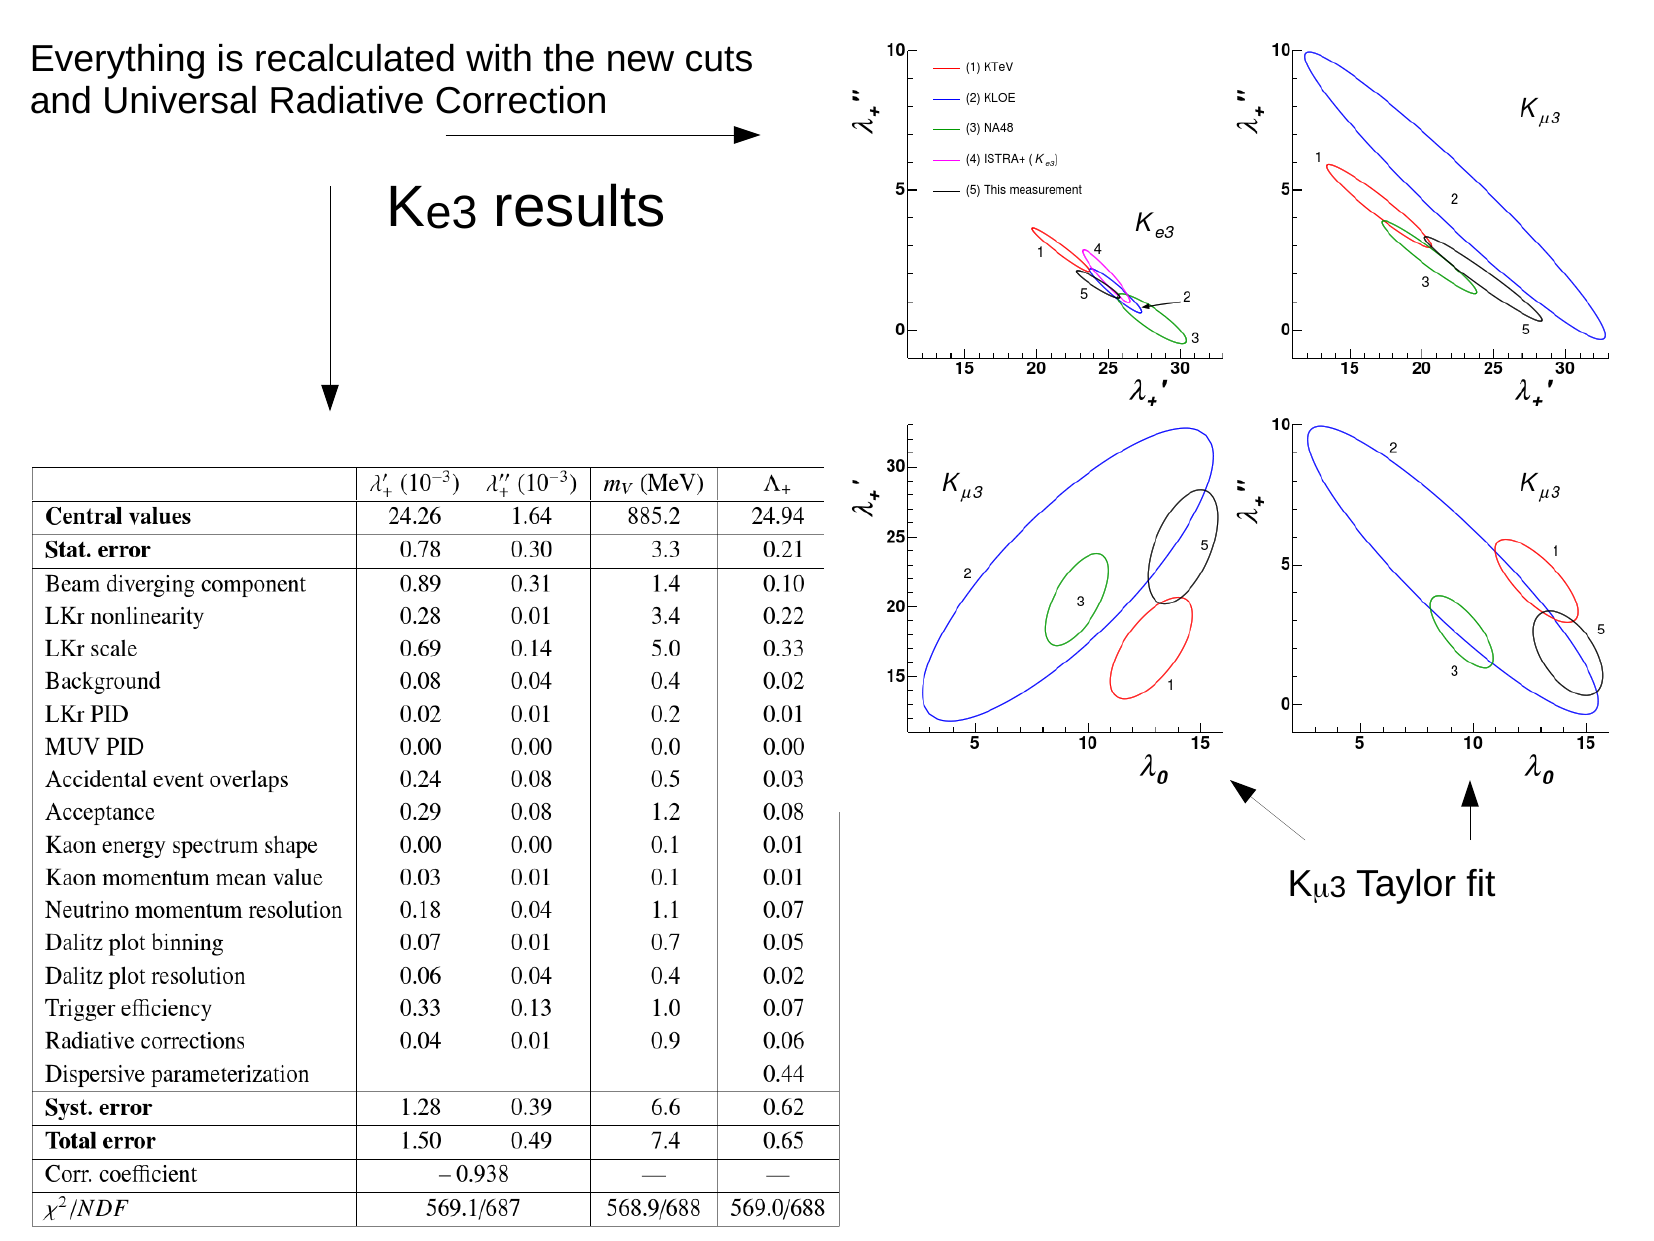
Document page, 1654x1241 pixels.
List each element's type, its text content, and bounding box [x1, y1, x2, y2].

text_box Everything is recalculated with the new cuts and Universal Radiative Correction [15, 30, 796, 129]
text_box Km3 Taylor fit [1272, 855, 1524, 922]
picture [0, 3, 1654, 1241]
text_box Ke3 results [372, 166, 703, 256]
